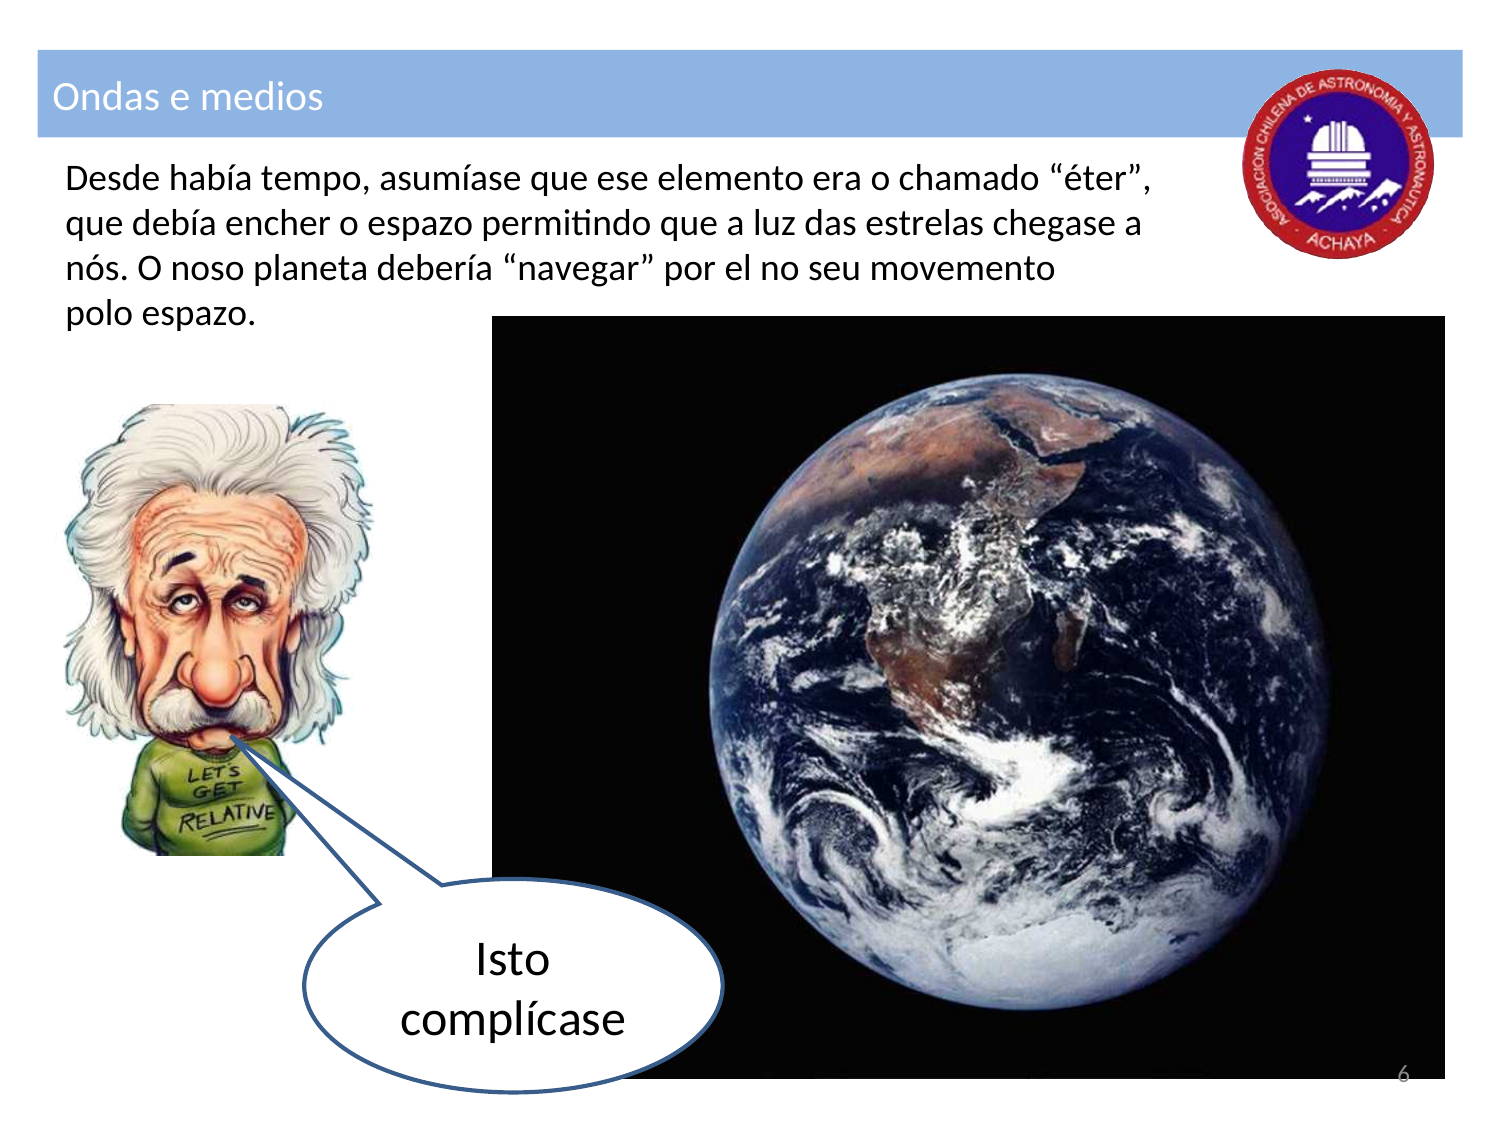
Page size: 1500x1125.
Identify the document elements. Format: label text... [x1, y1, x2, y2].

text_box Isto complícase [230, 735, 723, 1093]
picture [492, 316, 1445, 1079]
text_box Ondas e medios [37, 49, 1463, 138]
picture [1240, 67, 1436, 260]
picture [55, 404, 396, 856]
text_box <número> [1074, 1042, 1426, 1103]
text_box Desde había tempo, asumíase que ese elemento era o chamado “éter”, que debía encher o espazo permitindo que a luz das estrelas chegase a nós. O noso planeta debería “navegar” por el no seu movemento polo espazo. [50, 145, 1230, 341]
